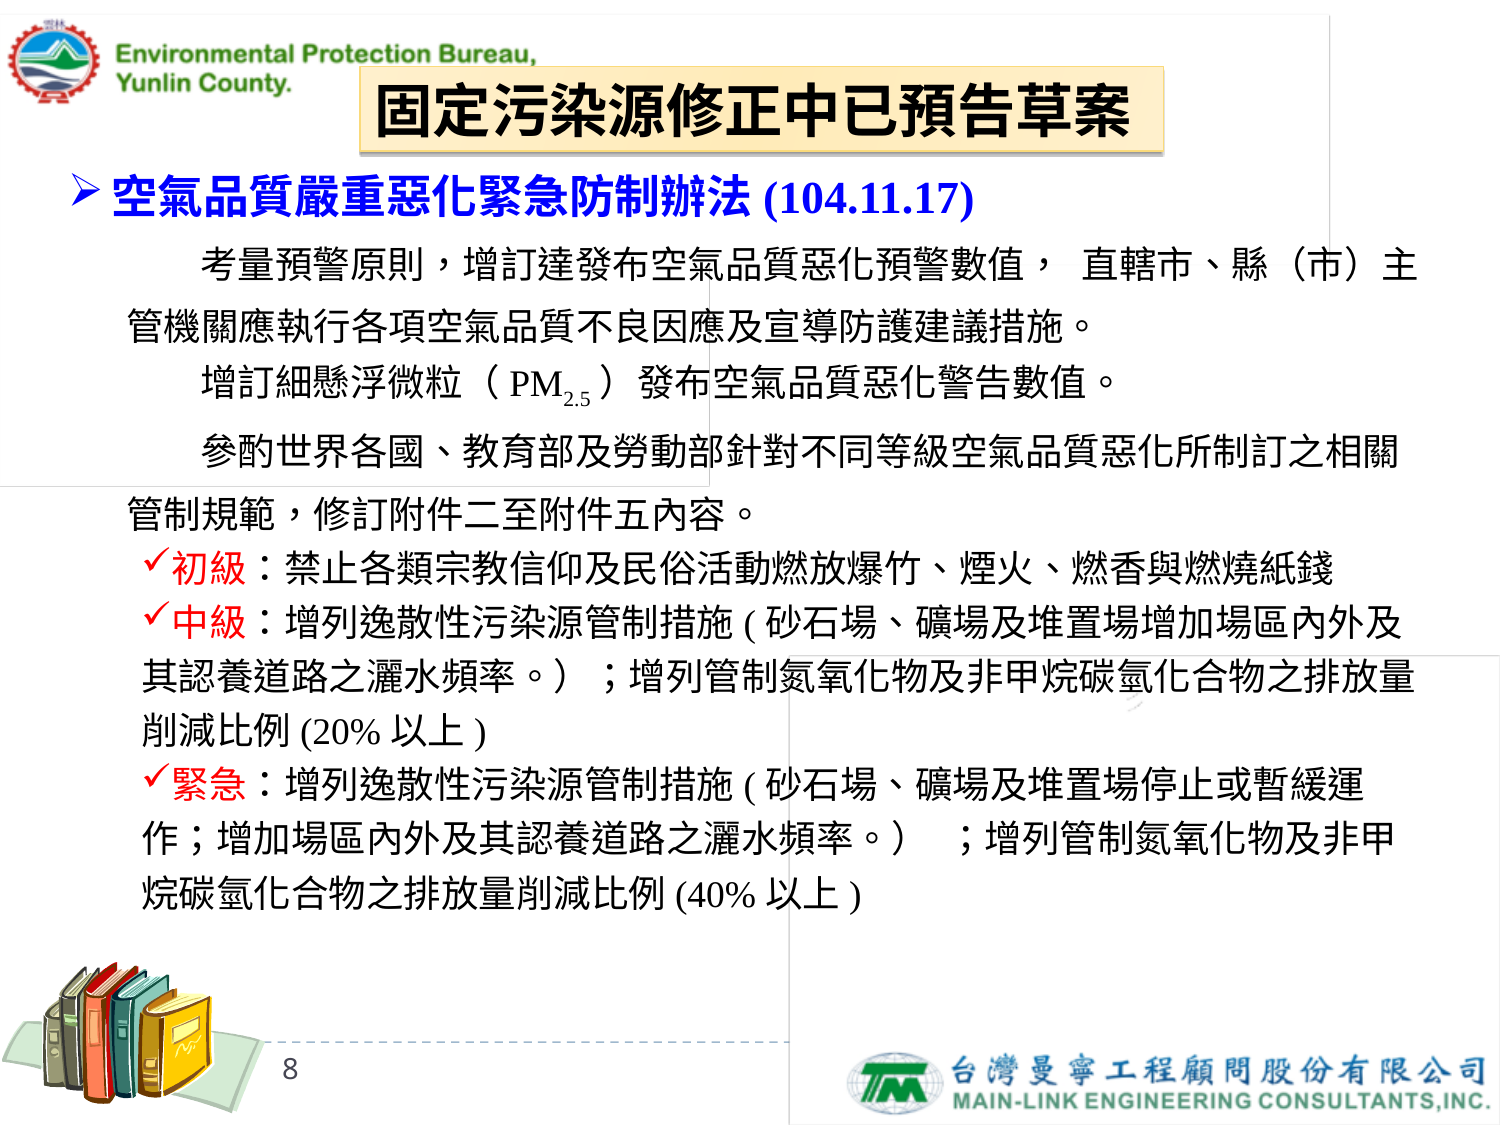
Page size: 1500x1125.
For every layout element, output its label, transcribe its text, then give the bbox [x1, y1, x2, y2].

text_box 固定污染源修正中已預告草案 [360, 66, 1164, 152]
text_box <編號> [267, 1043, 593, 1104]
text_box 空氣品質嚴重惡化緊急防制辦法(104.11.17) 考量預警原則，增訂達發布空氣品質惡化預警數值， 直轄市、縣（市）主管機關應執行各項空氣品質不良因應及宣導防護建議措施。 增訂細懸浮微粒（PM2.5）發布空氣品質惡化警告數值。 參酌世界各國、教育部及勞動部針對不同等級空氣品質惡化所制訂之相關管制規範，修訂附件二至附件五內容。 初級：禁止各類宗教信仰及民俗活動燃放爆竹、煙火、燃香與燃燒紙錢 中級：增列逸散性污染源管制措施(砂石場、礦場及堆置場增加場區內外及其認養道路之灑水頻率。）；增列管制氮氧化物及非甲烷碳氫化合物之排放量削減比例(20%以上) 緊急：增列逸散性污染源管制措施(砂石場、礦場及堆置場停止或暫緩運作；增加場區內外及其認養道路之灑水頻率。） ；增列管制氮氧化物及非甲烷碳氫化合物之排放量削減比例(40%以上) [53, 160, 1436, 923]
picture [0, 0, 1500, 1125]
